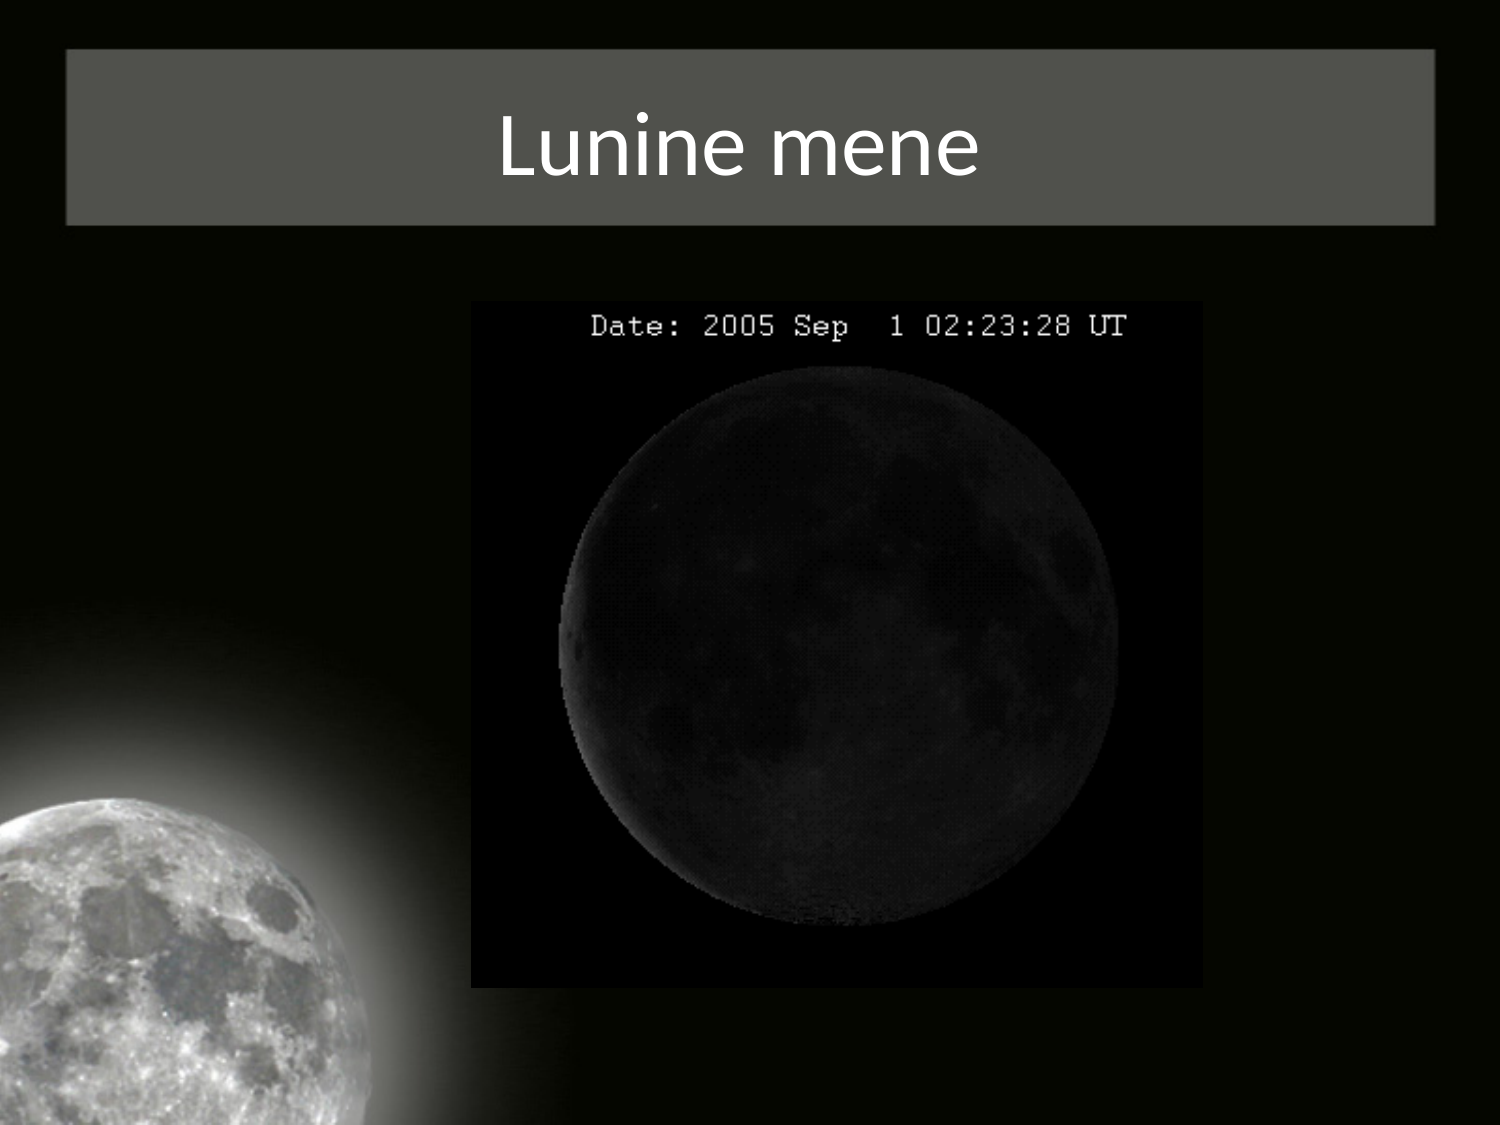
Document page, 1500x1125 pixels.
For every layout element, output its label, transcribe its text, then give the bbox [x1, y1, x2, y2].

picture [0, 0, 1500, 1125]
title Lunine mene [75, 45, 1425, 233]
